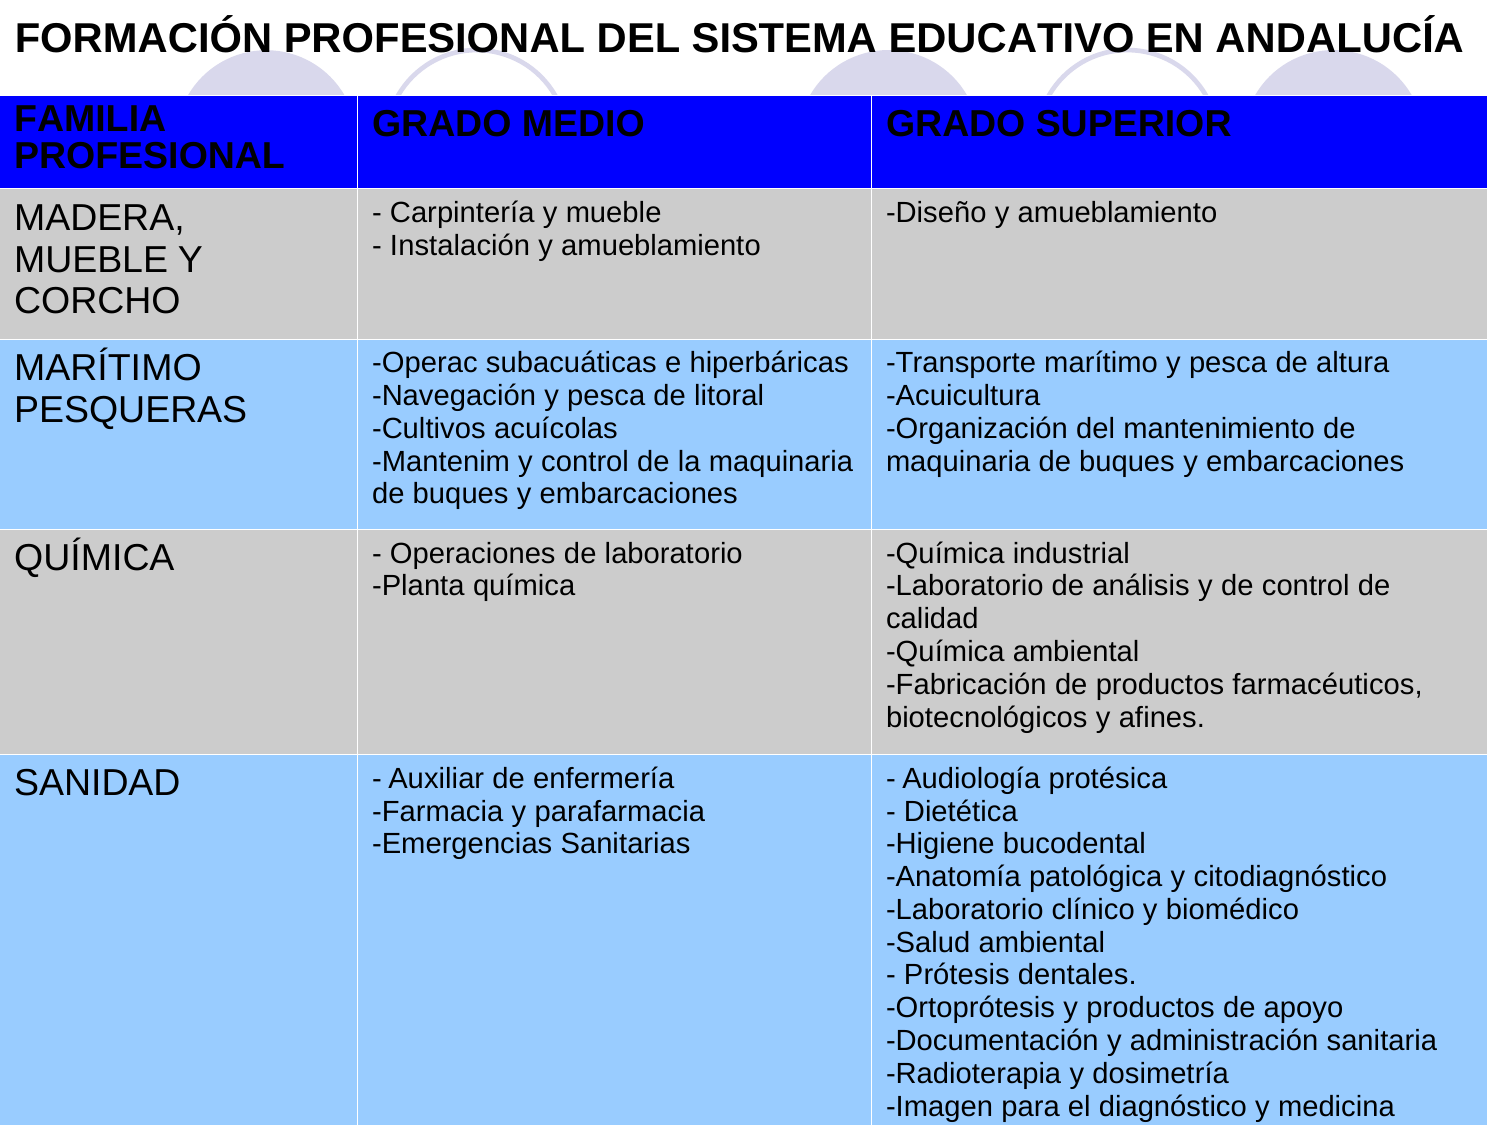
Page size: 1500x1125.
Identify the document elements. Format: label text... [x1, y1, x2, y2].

table_cell -Transporte marítimo y pesca de altura -Acuicultura -Organización del mantenimiento de maquinaria de buques y embarcaciones [872, 340, 1487, 529]
table_cell - Carpintería y mueble - Instalación y amueblamiento [358, 189, 871, 339]
table_cell MADERA, MUEBLE Y CORCHO [0, 189, 357, 339]
table_cell -Química industrial -Laboratorio de análisis y de control de calidad -Química ambiental -Fabricación de productos farmacéuticos, biotecnológicos y afines. [872, 530, 1487, 754]
table_cell - Auxiliar de enfermería -Farmacia y parafarmacia -Emergencias Sanitarias [358, 755, 871, 1125]
table_cell QUÍMICA [0, 530, 357, 754]
table_header GRADO MEDIO [358, 96, 871, 188]
table_cell - Audiología protésica - Dietética -Higiene bucodental -Anatomía patológica y citodiagnóstico -Laboratorio clínico y biomédico -Salud ambiental - Prótesis dentales. -Ortoprótesis y productos de apoyo -Documentación y administración sanitaria -Radioterapia y dosimetría -Imagen para el diagnóstico y medicina nuclear [872, 755, 1487, 1125]
table_header FAMILIA PROFESIONAL [0, 96, 357, 188]
table_cell -Operac subacuáticas e hiperbáricas -Navegación y pesca de litoral -Cultivos acuícolas -Mantenim y control de la maquinaria de buques y embarcaciones [358, 340, 871, 529]
table_cell - Operaciones de laboratorio -Planta química [358, 530, 871, 754]
title FORMACIÓN PROFESIONAL DEL SISTEMA EDUCATIVO EN ANDALUCÍA [0, 0, 1489, 95]
table_header GRADO SUPERIOR [872, 96, 1487, 188]
table_cell -Diseño y amueblamiento [872, 189, 1487, 339]
table_cell SANIDAD [0, 755, 357, 1125]
table_cell MARÍTIMO PESQUERAS [0, 340, 357, 529]
